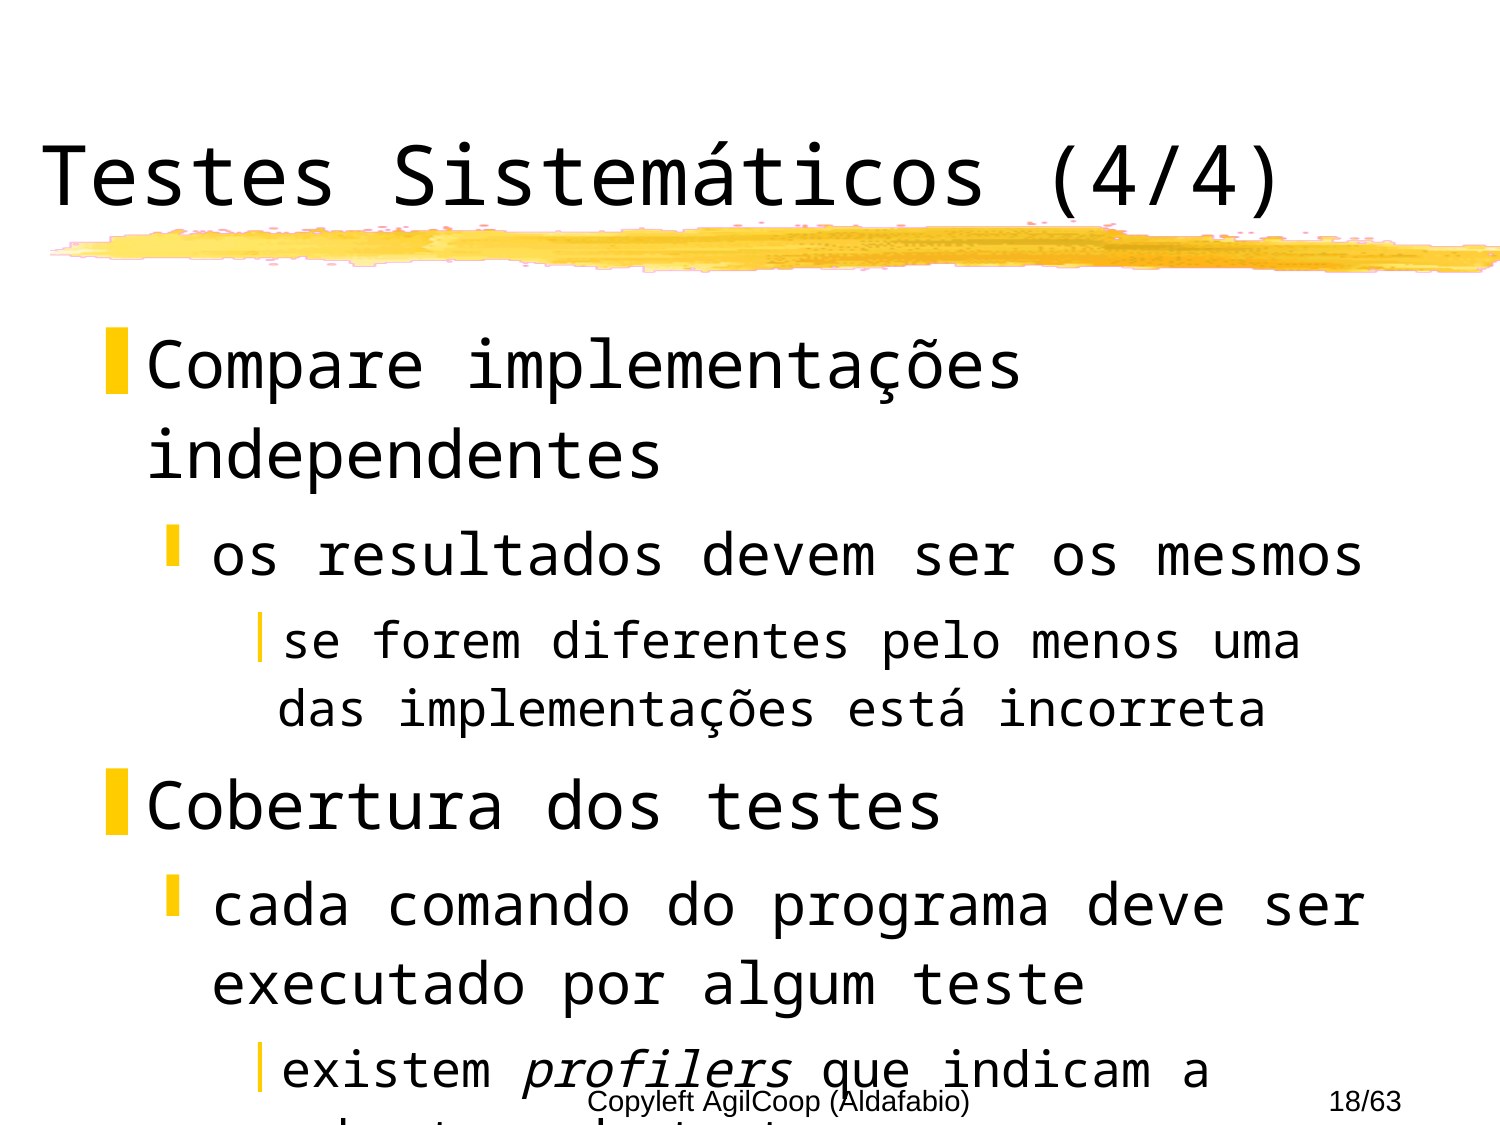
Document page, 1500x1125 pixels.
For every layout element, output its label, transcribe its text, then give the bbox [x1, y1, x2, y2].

picture [50, 215, 1500, 284]
title Testes Sistemáticos (4/4) [24, 74, 1488, 238]
list Compare implementações independentes os resultados devem ser os mesmos se forem diferentes pelo menos uma das implementações está incorreta Cobertura dos testes cada comando do programa deve ser executado por algum teste existem profilers que indicam a cobertura de testes [74, 309, 1417, 1009]
